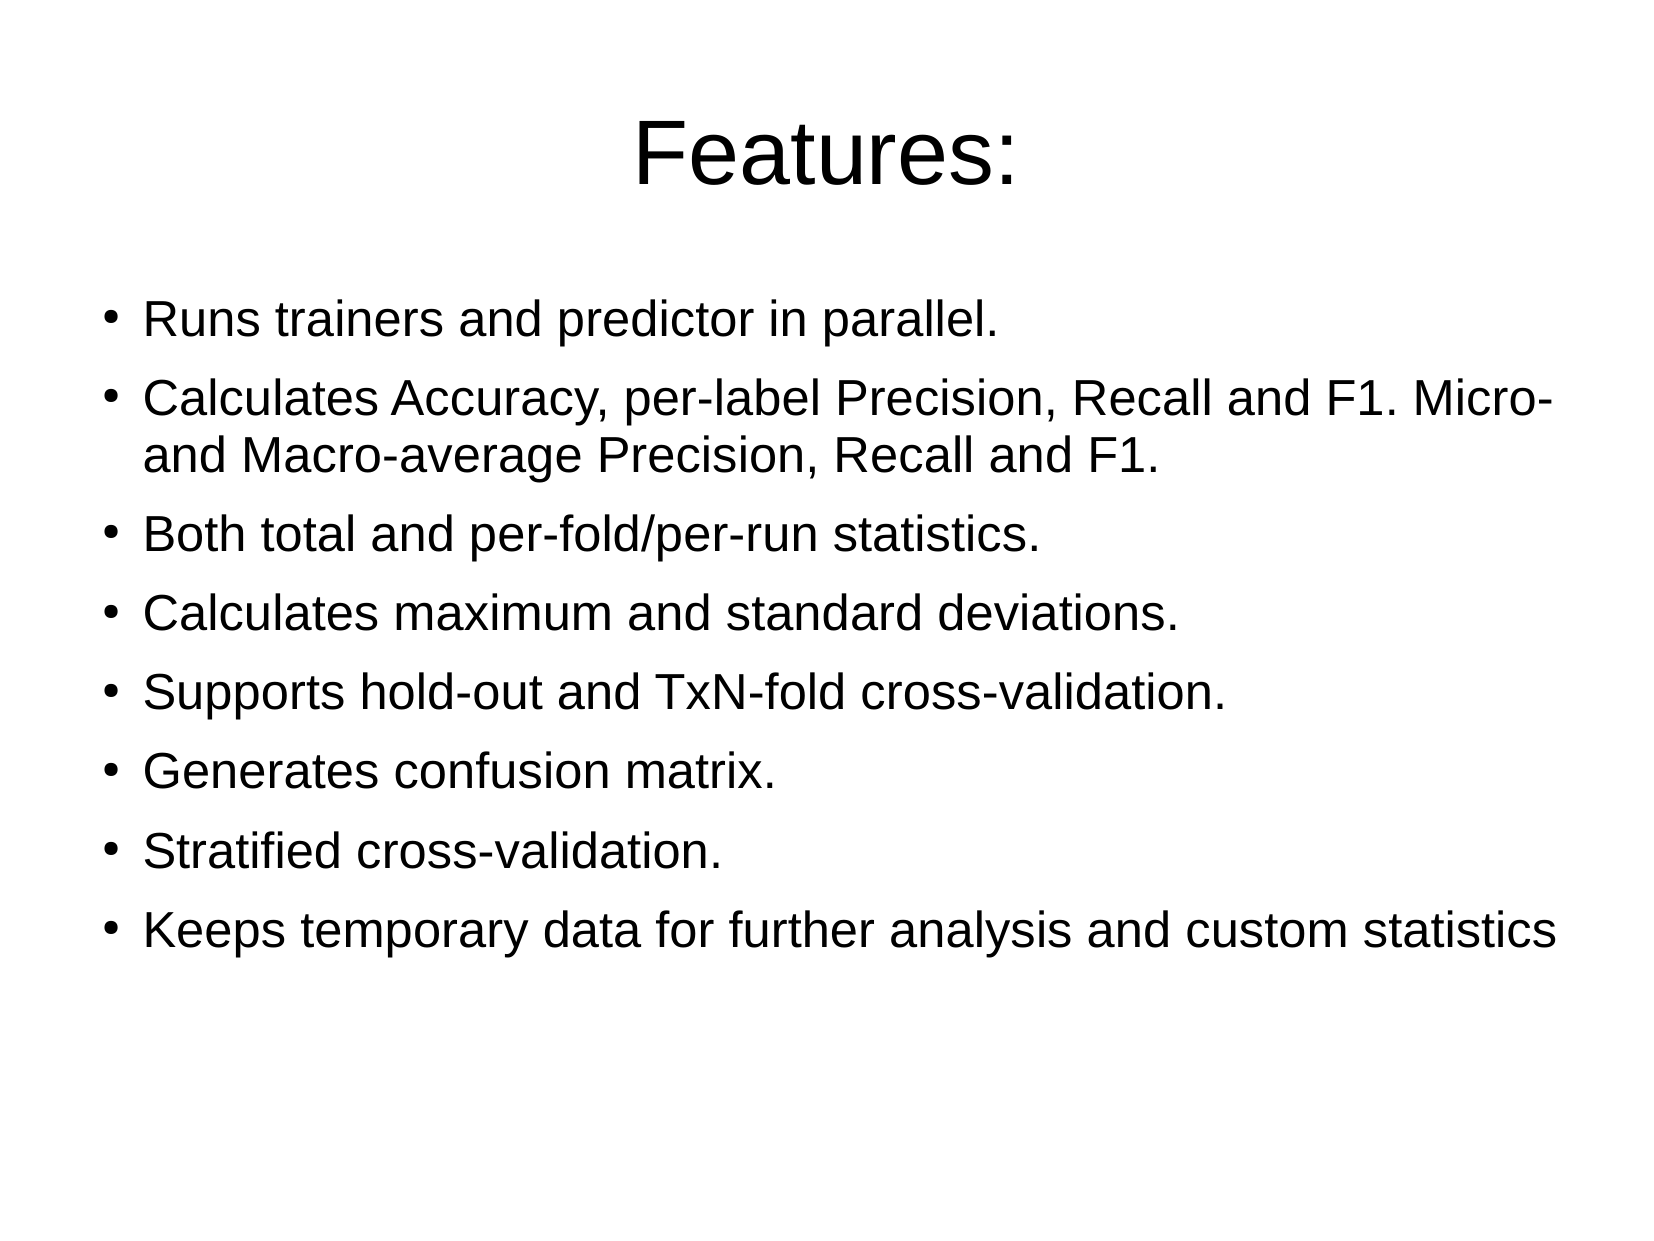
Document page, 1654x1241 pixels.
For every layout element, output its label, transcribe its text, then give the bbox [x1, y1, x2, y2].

title Features: [82, 49, 1571, 257]
list Runs trainers and predictor in parallel. Calculates Accuracy, per-label Precision, Recall and F1. Micro- and Macro-average Precision, Recall and F1. Both total and per-fold/per-run statistics. Calculates maximum and standard deviations. Supports hold-out and TxN-fold cross-validation. Generates confusion matrix. Stratified cross-validation. Keeps temporary data for further analysis and custom statistics [88, 290, 1577, 1010]
